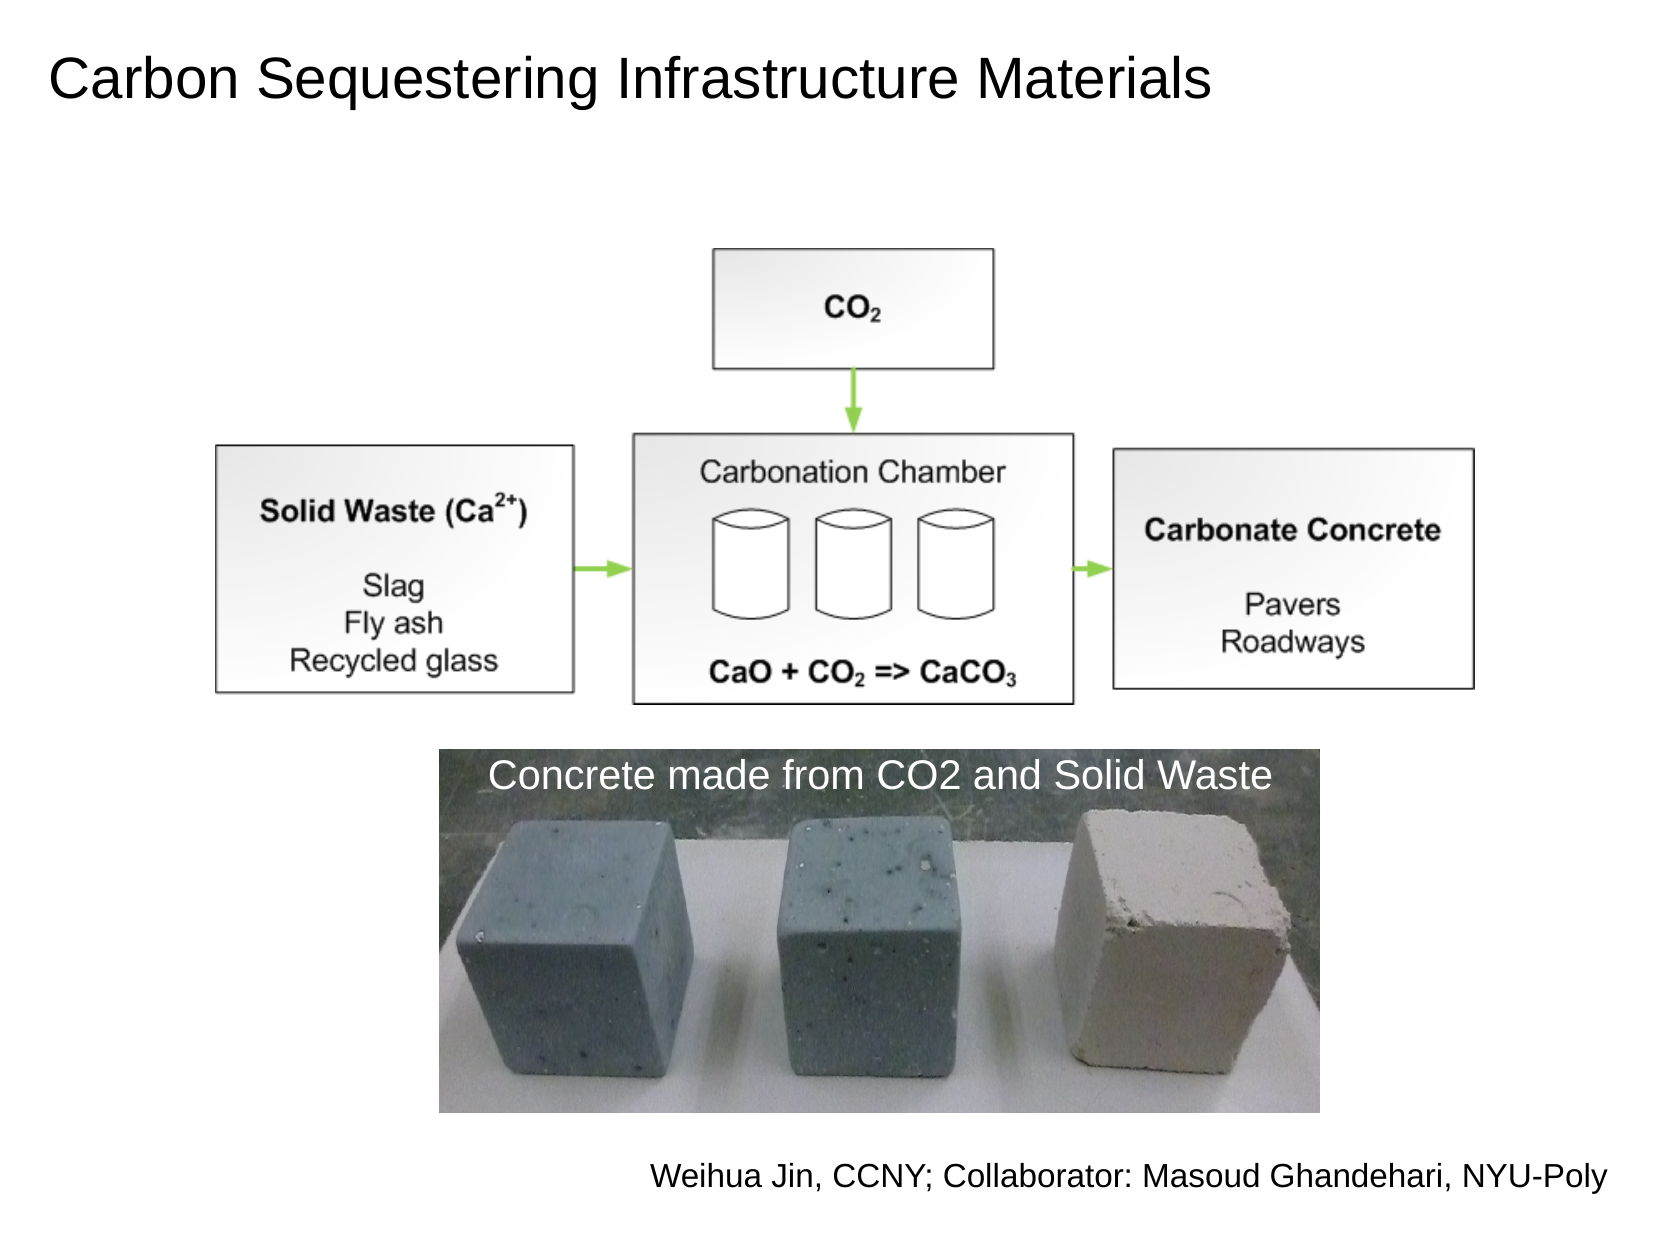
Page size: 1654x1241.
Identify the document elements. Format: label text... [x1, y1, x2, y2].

picture [215, 248, 1475, 705]
text_box Concrete made from CO2 and Solid Waste [432, 740, 1329, 807]
text_box Carbon Sequestering Infrastructure Materials [33, 32, 1386, 160]
picture [439, 807, 1320, 1113]
text_box Weihua Jin, CCNY; Collaborator: Masoud Ghandehari, NYU-Poly [0, 1146, 1625, 1207]
